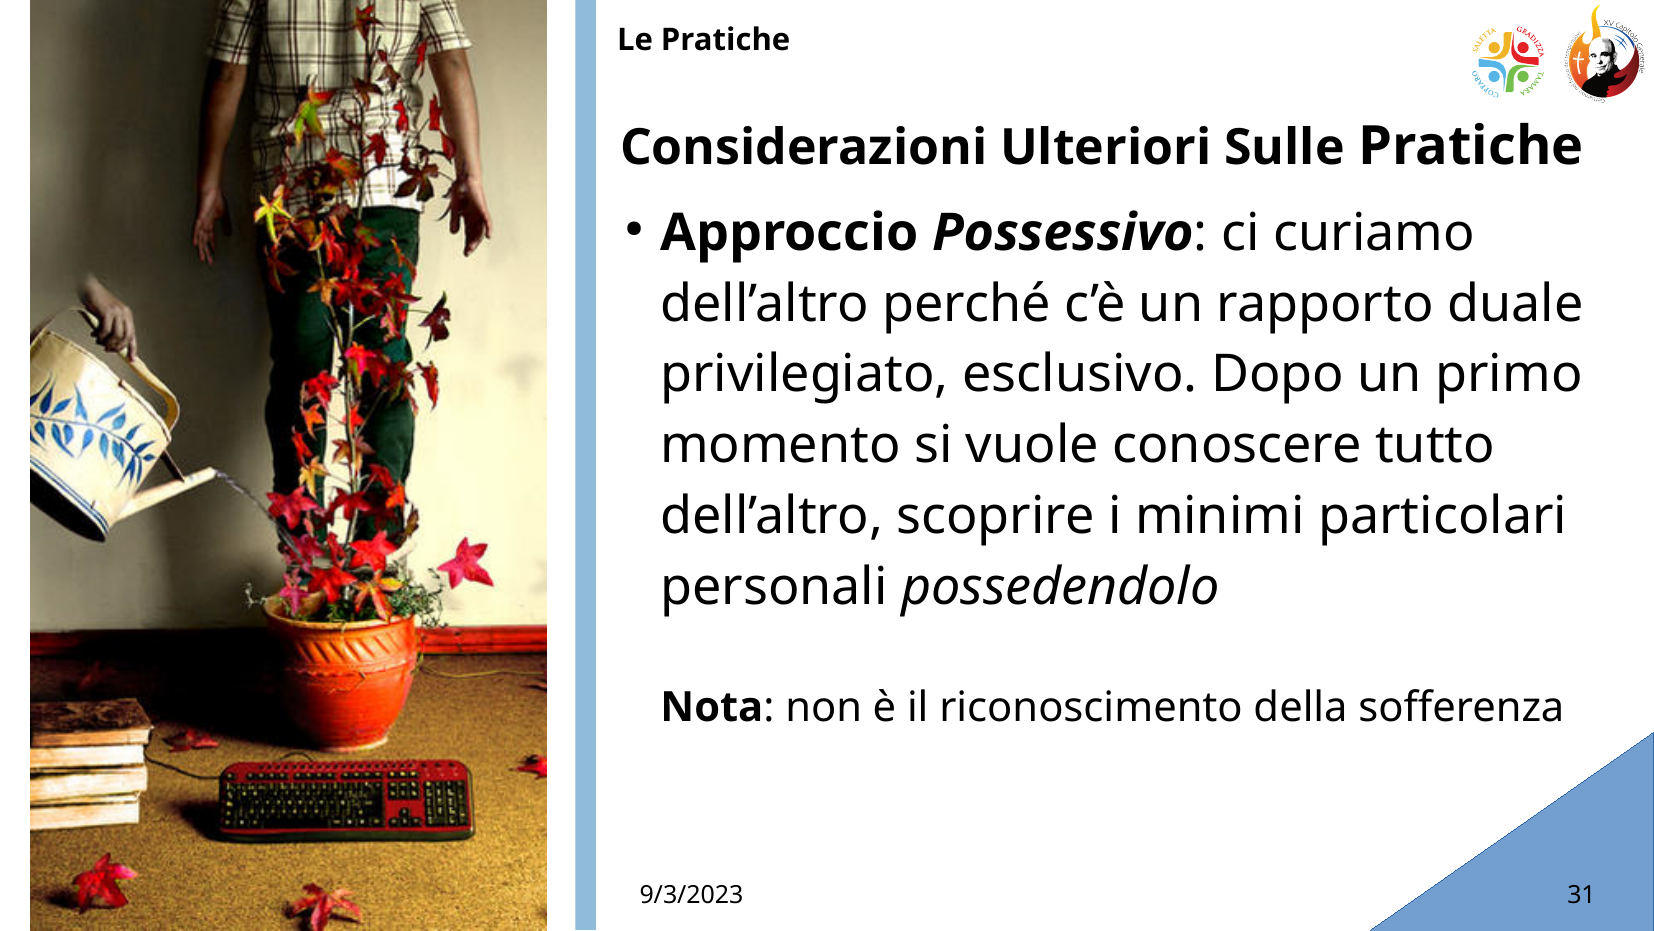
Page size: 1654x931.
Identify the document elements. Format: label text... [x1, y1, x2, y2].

picture [1563, 4, 1646, 103]
title Considerazioni Ulteriori Sulle Pratiche [620, 106, 1654, 178]
text_box Le Pratiche [602, 9, 1335, 63]
picture [30, 0, 547, 931]
subtitle Approccio Possessivo: ci curiamo dell’altro perché c’è un rapporto duale privilegiato, esclusivo. Dopo un primo momento si vuole conoscere tutto dell’altro, scoprire i minimi particolari personali possedendolo Nota: non è il riconoscimento della sofferenza [624, 194, 1602, 891]
